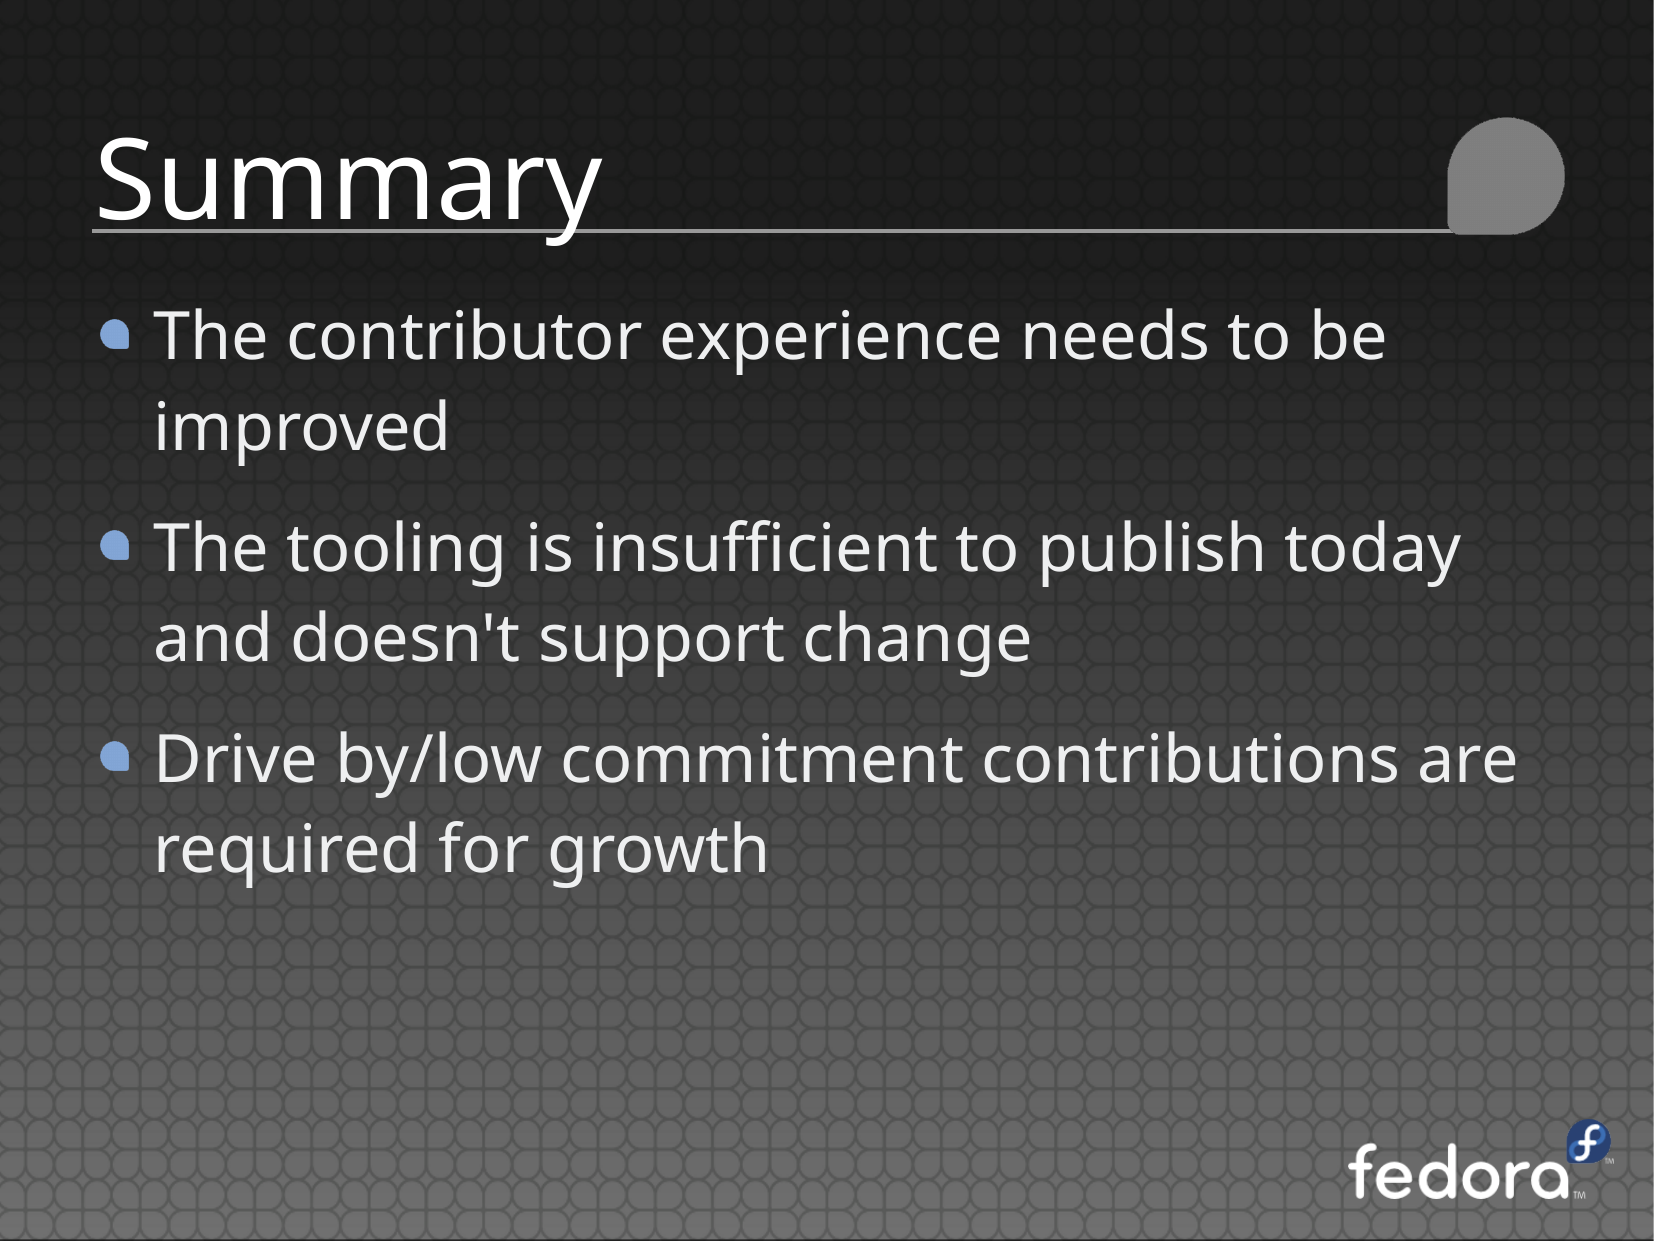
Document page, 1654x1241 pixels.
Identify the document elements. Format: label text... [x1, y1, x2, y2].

picture [0, 0, 1654, 1241]
list The contributor experience needs to be improved The tooling is insufficient to publish today and doesn't support change Drive by/low commitment contributions are required for growth [82, 288, 1571, 1093]
title Summary [94, 100, 1426, 251]
